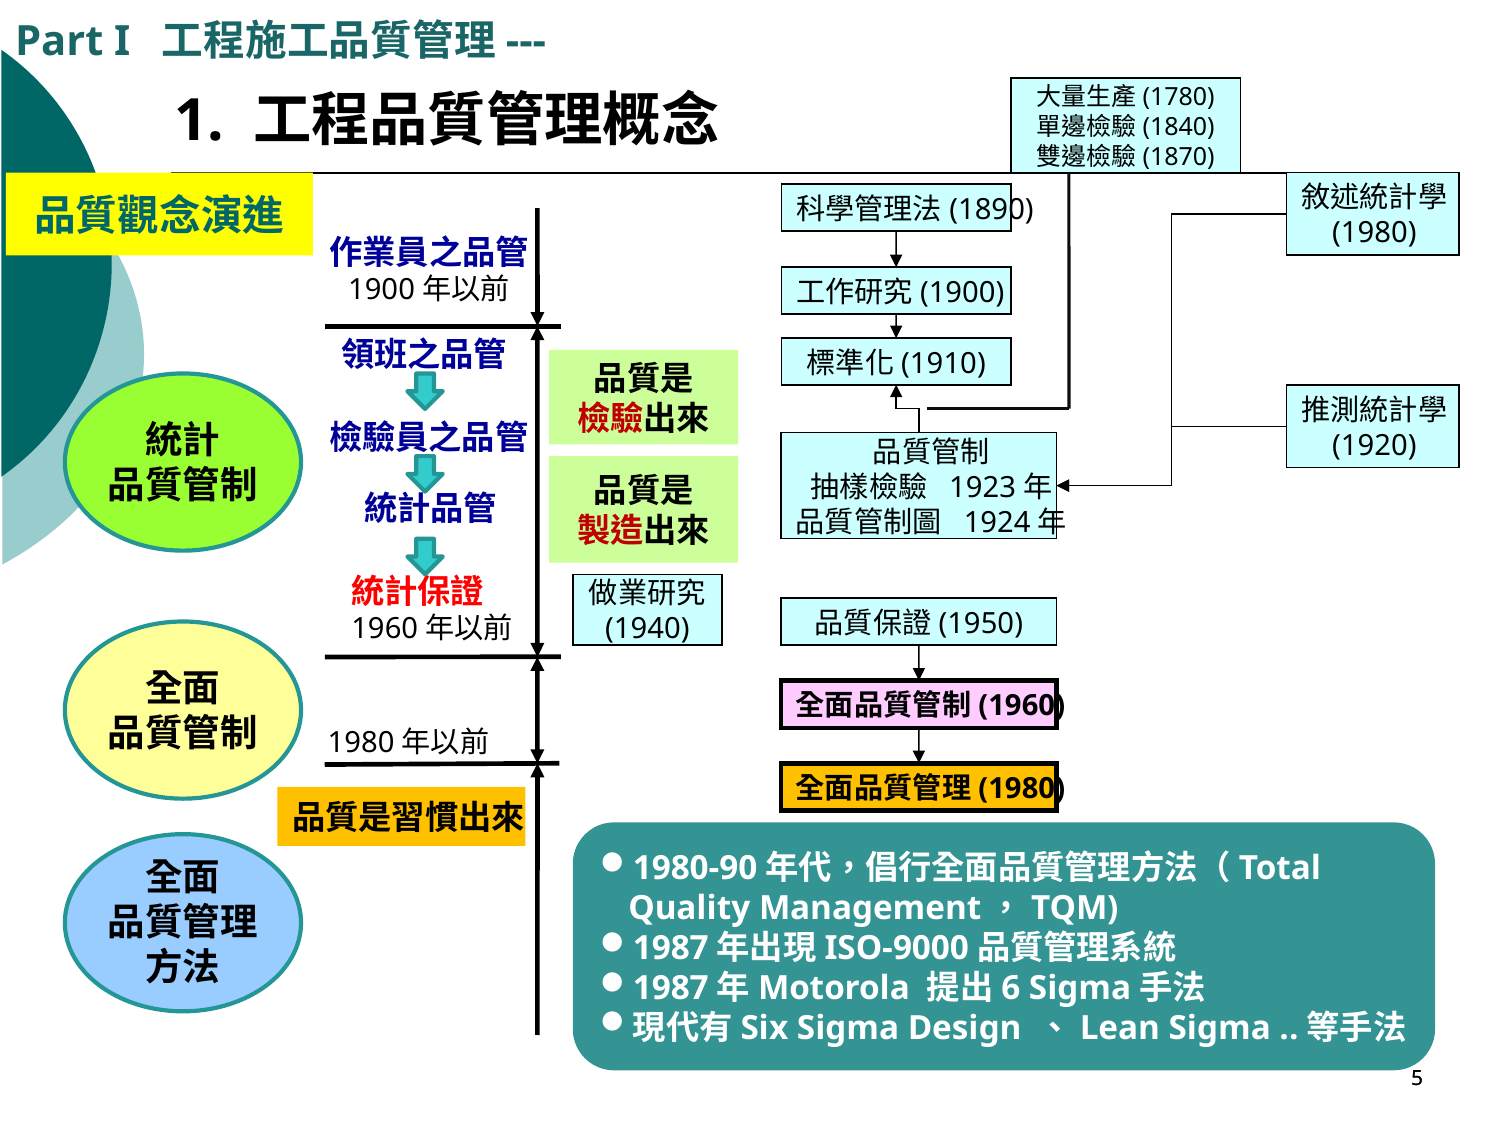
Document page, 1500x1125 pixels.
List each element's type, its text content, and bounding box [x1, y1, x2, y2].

text_box [87, 514, 279, 551]
text_box 統計保證 1960年以前 [336, 562, 538, 653]
text_box 品質是習慣出來 [277, 786, 526, 846]
text_box 作業員之品管 1900年以前 [540, 223, 544, 312]
text_box [407, 373, 443, 409]
text_box 1980-90年代，倡行全面品質管理方法（Total Quality Management，TQM) 1987年出現ISO-9000品質管理系統 1987年Motorola 提出6 Sigma手法 現代有Six Sigma Design 、Lean Sigma ..等手法 [572, 822, 1436, 1071]
text_box 推測統計學 (1920) [1286, 384, 1459, 468]
text_box 科學管理法(1890) [781, 184, 1011, 232]
text_box 大量生產(1780) 單邊檢驗(1840) 雙邊檢驗(1870) [1010, 169, 1241, 173]
text_box 品質是 製造出來 [549, 456, 739, 563]
text_box 品質管制 抽樣檢驗 1923年 品質管制圖 1924年 [781, 432, 1057, 539]
text_box [116, 996, 250, 1012]
text_box [407, 456, 443, 492]
text_box 敘述統計學 (1980) [1286, 172, 1459, 255]
text_box 做業研究 (1940) [572, 574, 722, 646]
text_box [290, 885, 302, 961]
text_box 作業員之品管 1900年以前 [314, 223, 535, 314]
text_box [290, 424, 302, 500]
text_box 1. 工程品質管理概念 [159, 66, 1376, 169]
text_box [64, 424, 76, 500]
text_box [290, 672, 302, 748]
text_box 全面品質管制(1960) [781, 680, 1057, 728]
text_box 全面 品質管制 [76, 656, 290, 762]
text_box 檢驗員之品管 [314, 408, 544, 464]
text_box [64, 885, 76, 961]
text_box 1980年以前 [312, 716, 526, 766]
text_box [89, 621, 277, 656]
text_box 領班之品管 [326, 326, 523, 381]
text_box Part I 工程施工品質管理--- [0, 0, 597, 79]
text_box [407, 538, 443, 575]
text_box [87, 762, 279, 799]
text_box [89, 373, 277, 408]
text_box [126, 834, 240, 845]
text_box 標準化(1910) [781, 337, 1011, 385]
text_box 工作研究(1900) [781, 266, 1011, 315]
text_box 統計 品質管制 [76, 408, 290, 514]
text_box [64, 672, 76, 748]
text_box 全面品質管理(1980) [781, 763, 1057, 811]
text_box 統計品管 [349, 479, 513, 535]
title 品質觀念演進 [5, 172, 313, 256]
text_box 品質保證(1950) [781, 597, 1057, 646]
text_box 全面 品質管理方法 [76, 845, 290, 996]
text_box 品質是 檢驗出來 [549, 349, 739, 445]
